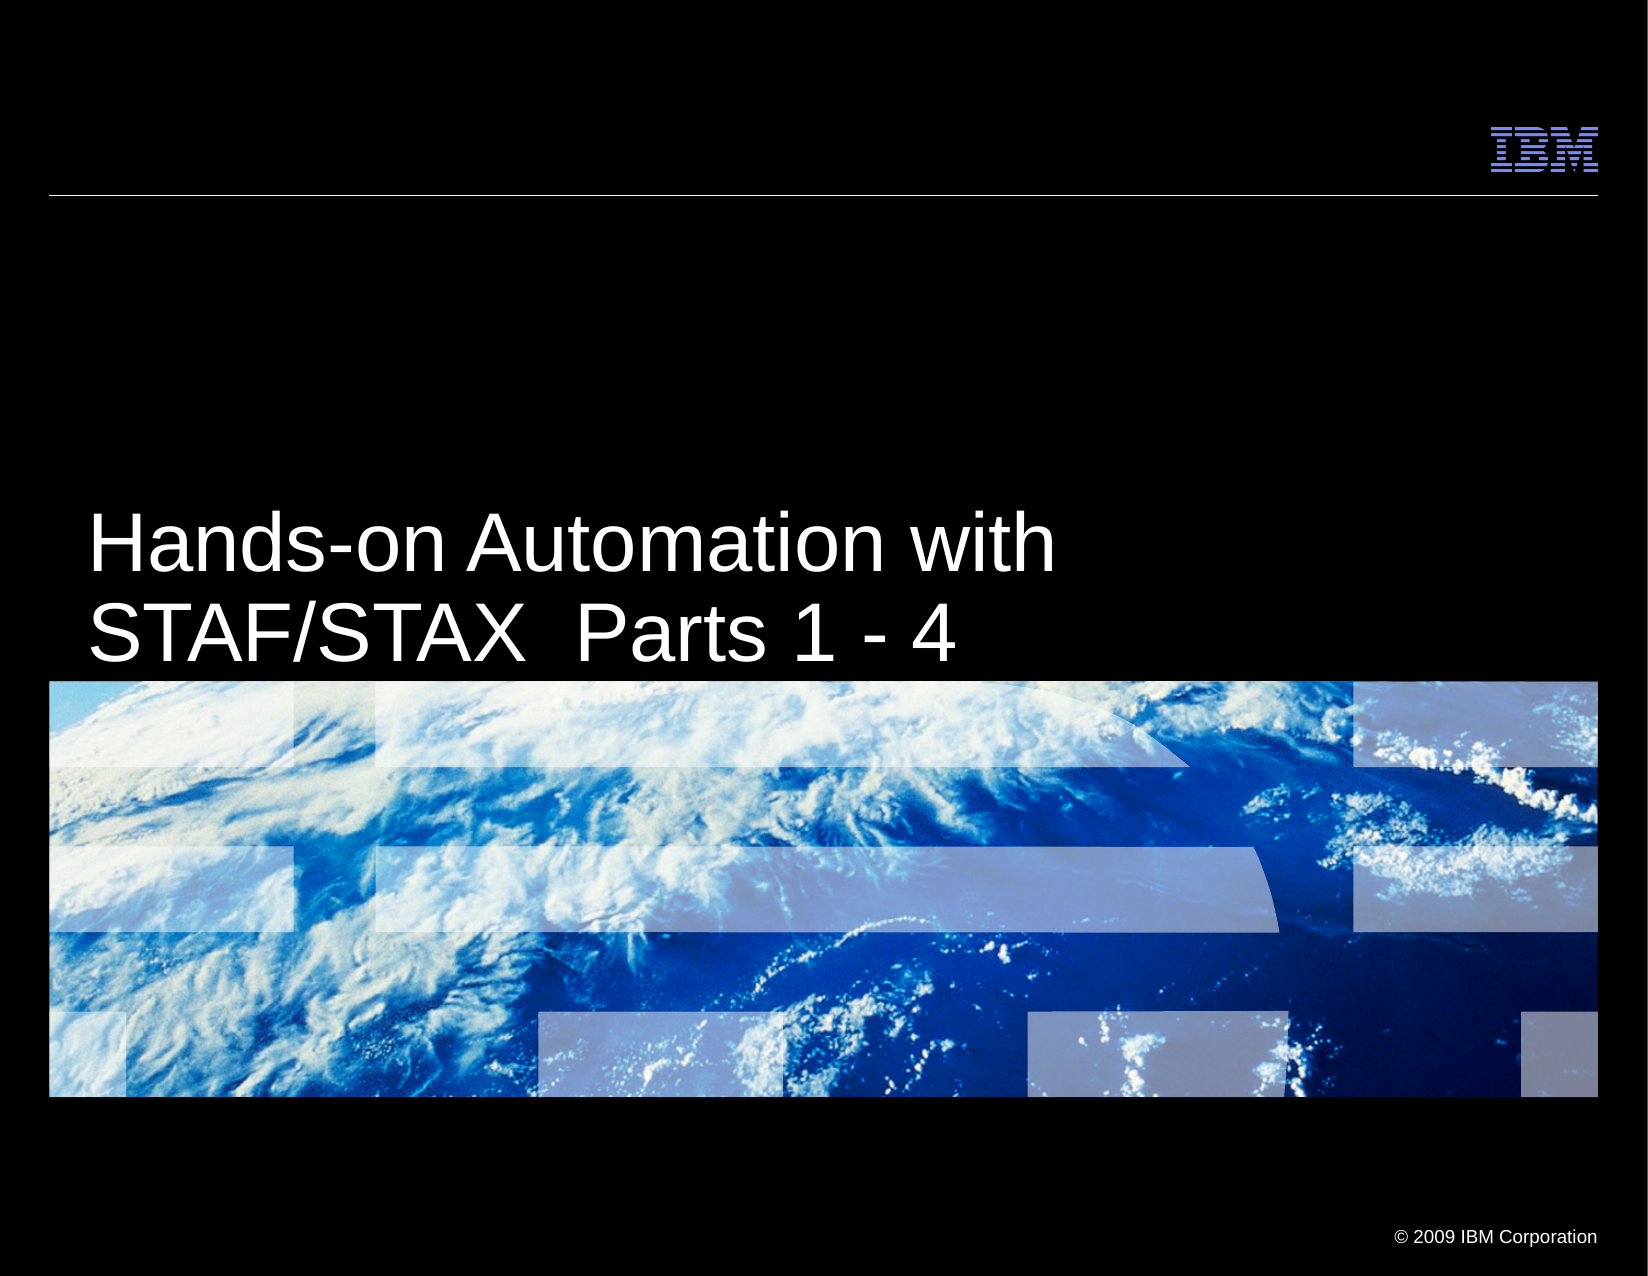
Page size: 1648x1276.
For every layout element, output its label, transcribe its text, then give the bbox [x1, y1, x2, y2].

title Hands-on Automation with STAF/STAX Parts 1 - 4 [70, 414, 1504, 688]
picture [49, 688, 1598, 1097]
picture [1491, 127, 1598, 172]
